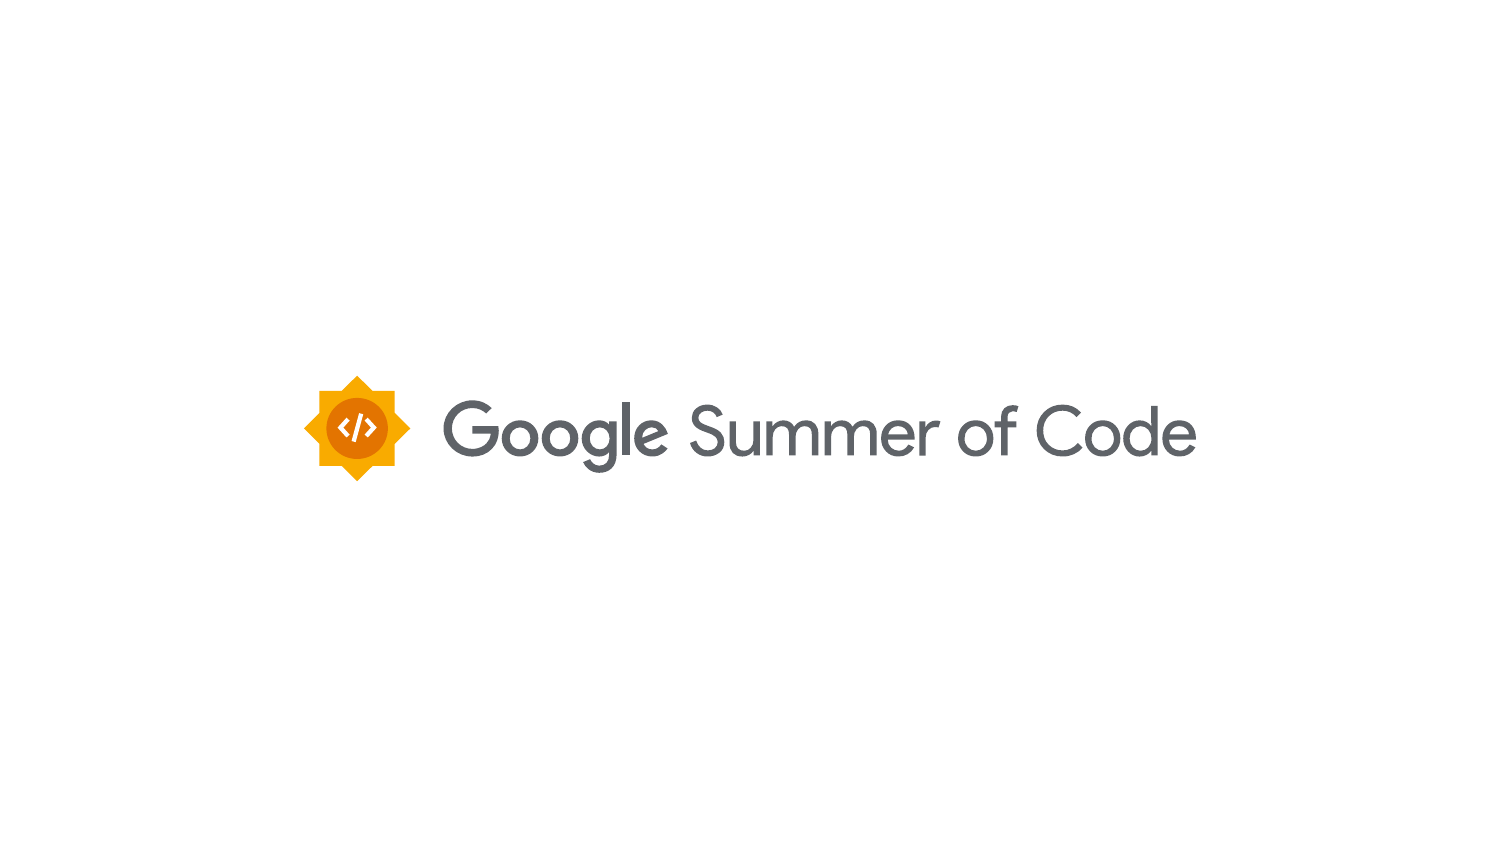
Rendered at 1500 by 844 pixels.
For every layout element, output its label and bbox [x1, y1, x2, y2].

text_box [958, 420, 994, 457]
text_box [766, 420, 819, 456]
text_box [622, 402, 630, 455]
text_box [634, 420, 668, 457]
text_box [501, 420, 539, 457]
text_box [1036, 404, 1083, 457]
text_box [729, 421, 760, 457]
text_box [994, 405, 1019, 456]
text_box [881, 420, 915, 457]
text_box [1162, 420, 1196, 457]
text_box [1085, 420, 1121, 457]
text_box [541, 420, 579, 457]
text_box [303, 375, 411, 482]
text_box [824, 420, 877, 456]
text_box [919, 420, 941, 456]
text_box [581, 420, 617, 473]
text_box [1123, 405, 1158, 457]
text_box [690, 404, 725, 457]
text_box [443, 400, 499, 457]
